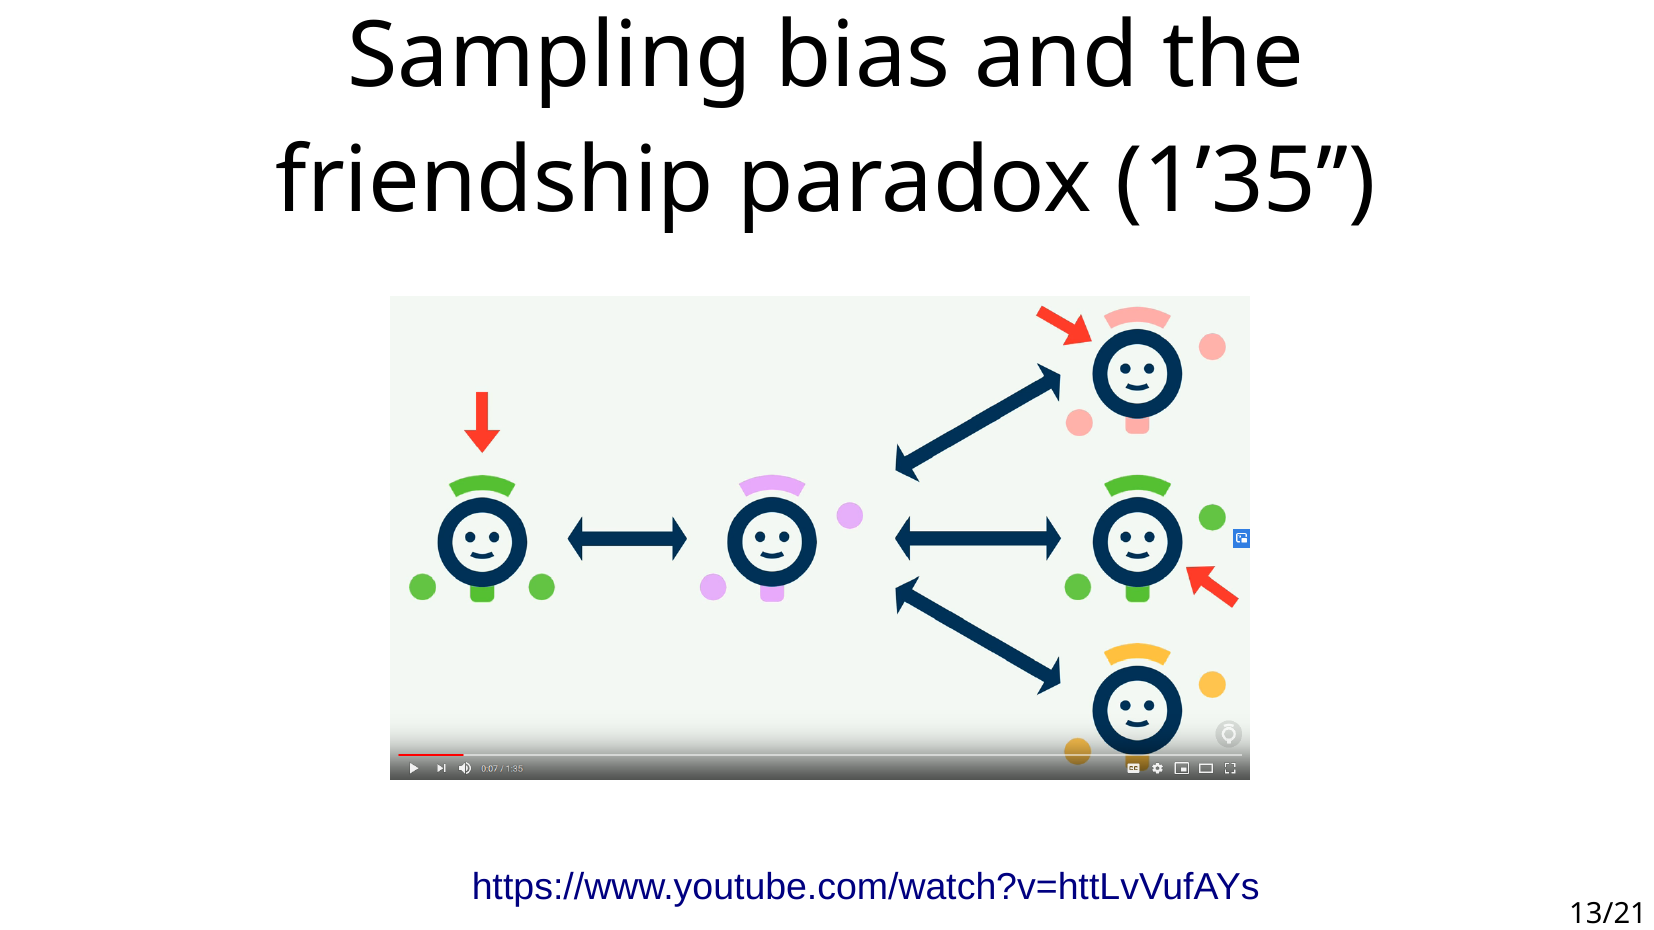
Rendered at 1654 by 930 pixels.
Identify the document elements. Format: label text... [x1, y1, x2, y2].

title Sampling bias and the friendship paradox (1’35’’) [82, 0, 1571, 243]
text_box https://www.youtube.com/watch?v=httLvVufAYs [457, 858, 1276, 916]
picture [390, 296, 1250, 781]
